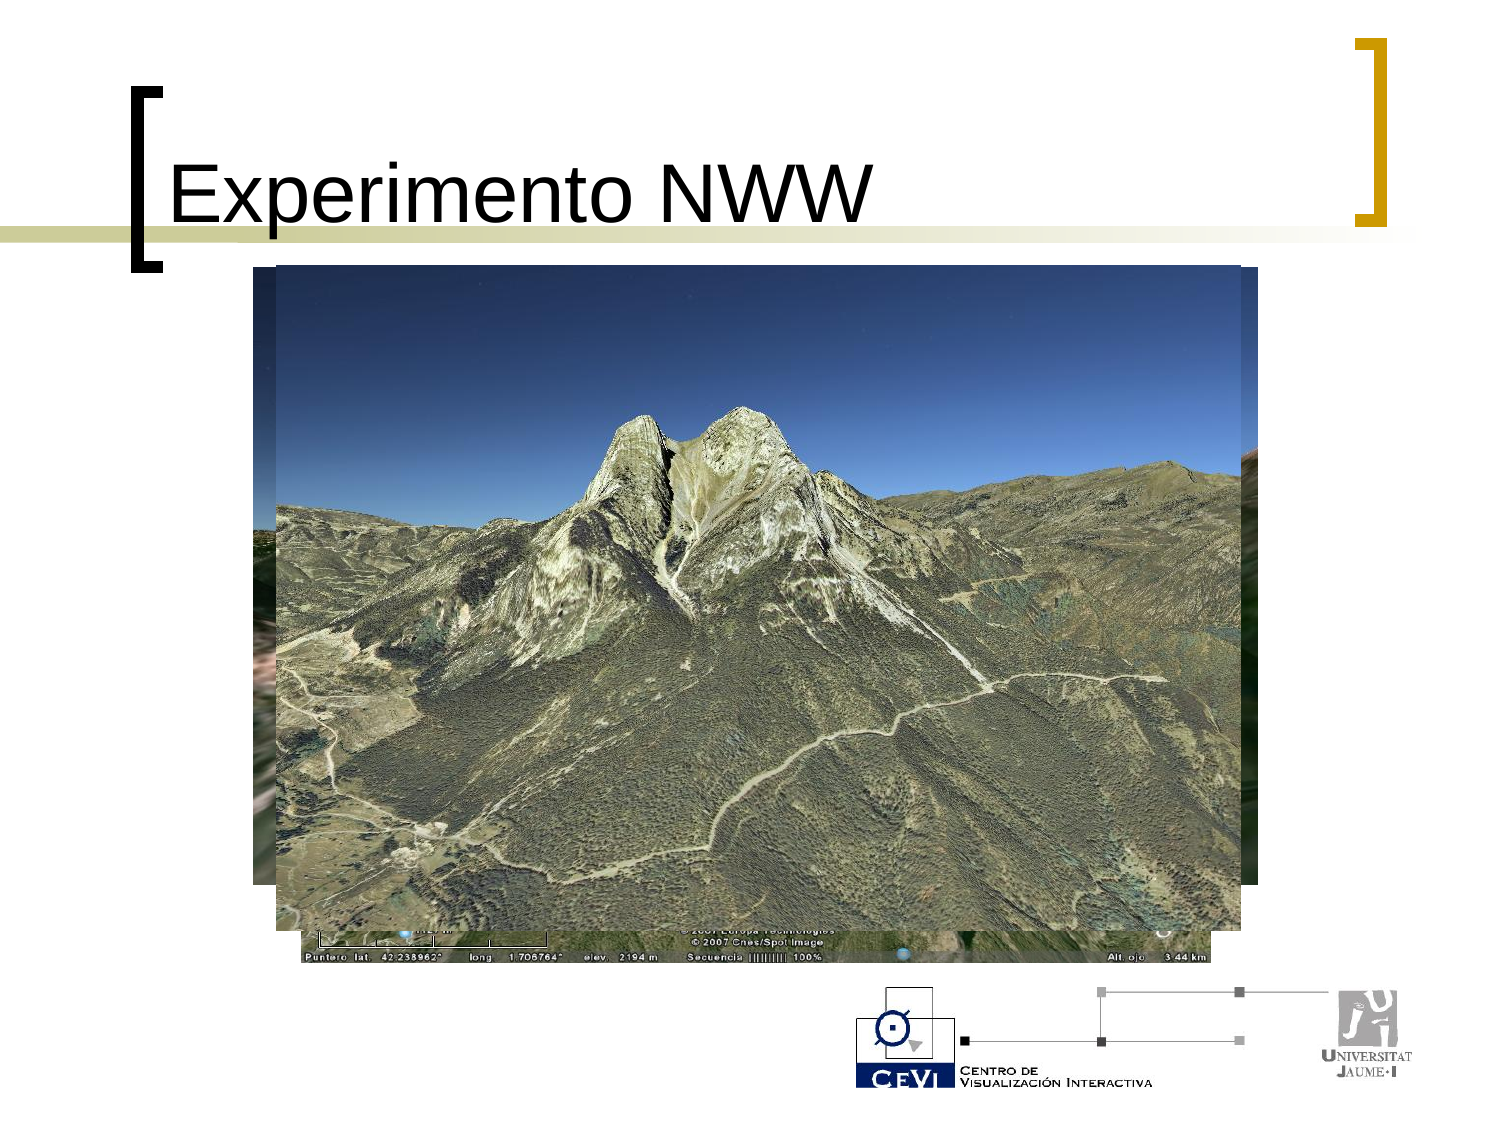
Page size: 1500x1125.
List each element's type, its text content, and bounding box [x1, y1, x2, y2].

picture [856, 987, 1412, 1088]
title Experimento NWW [152, 15, 1328, 248]
picture [253, 265, 1258, 964]
